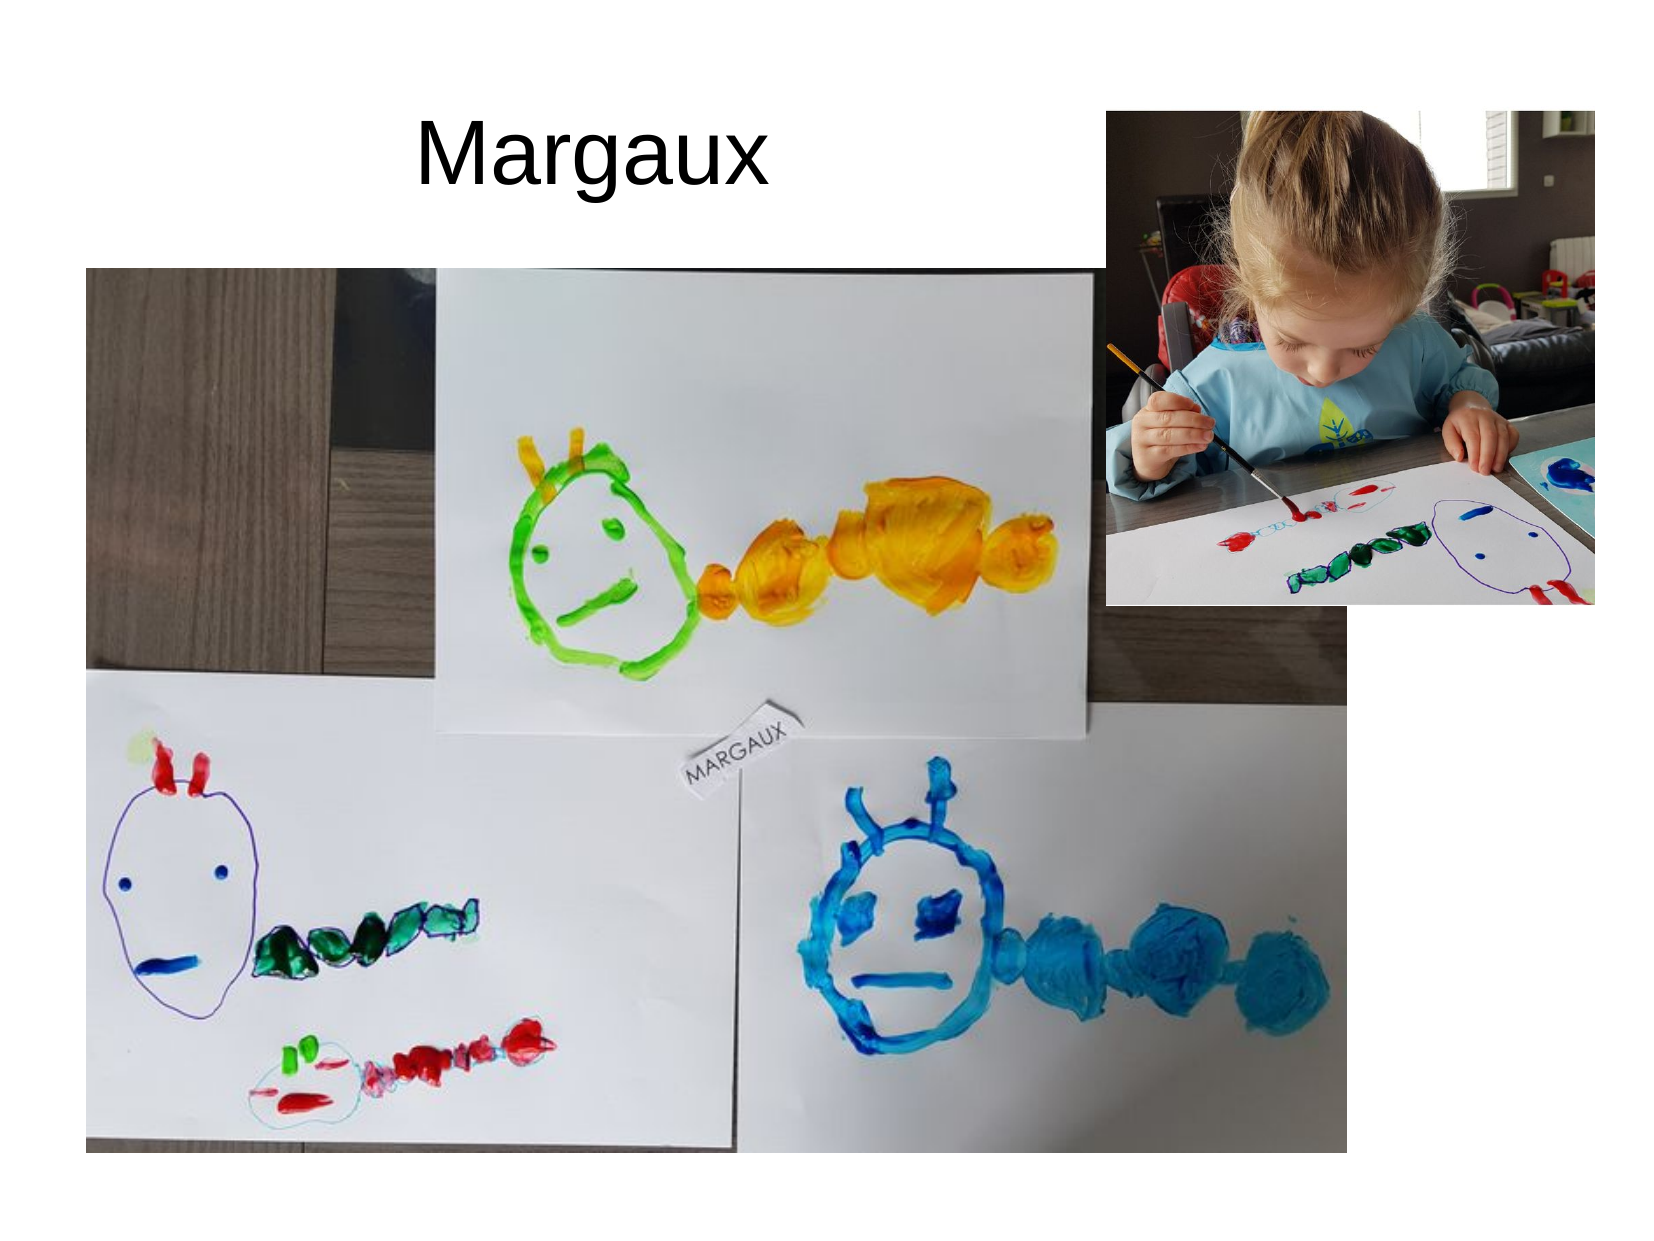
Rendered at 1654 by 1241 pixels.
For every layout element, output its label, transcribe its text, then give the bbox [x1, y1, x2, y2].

title Margaux [82, 49, 1571, 257]
picture [86, 106, 1595, 1153]
